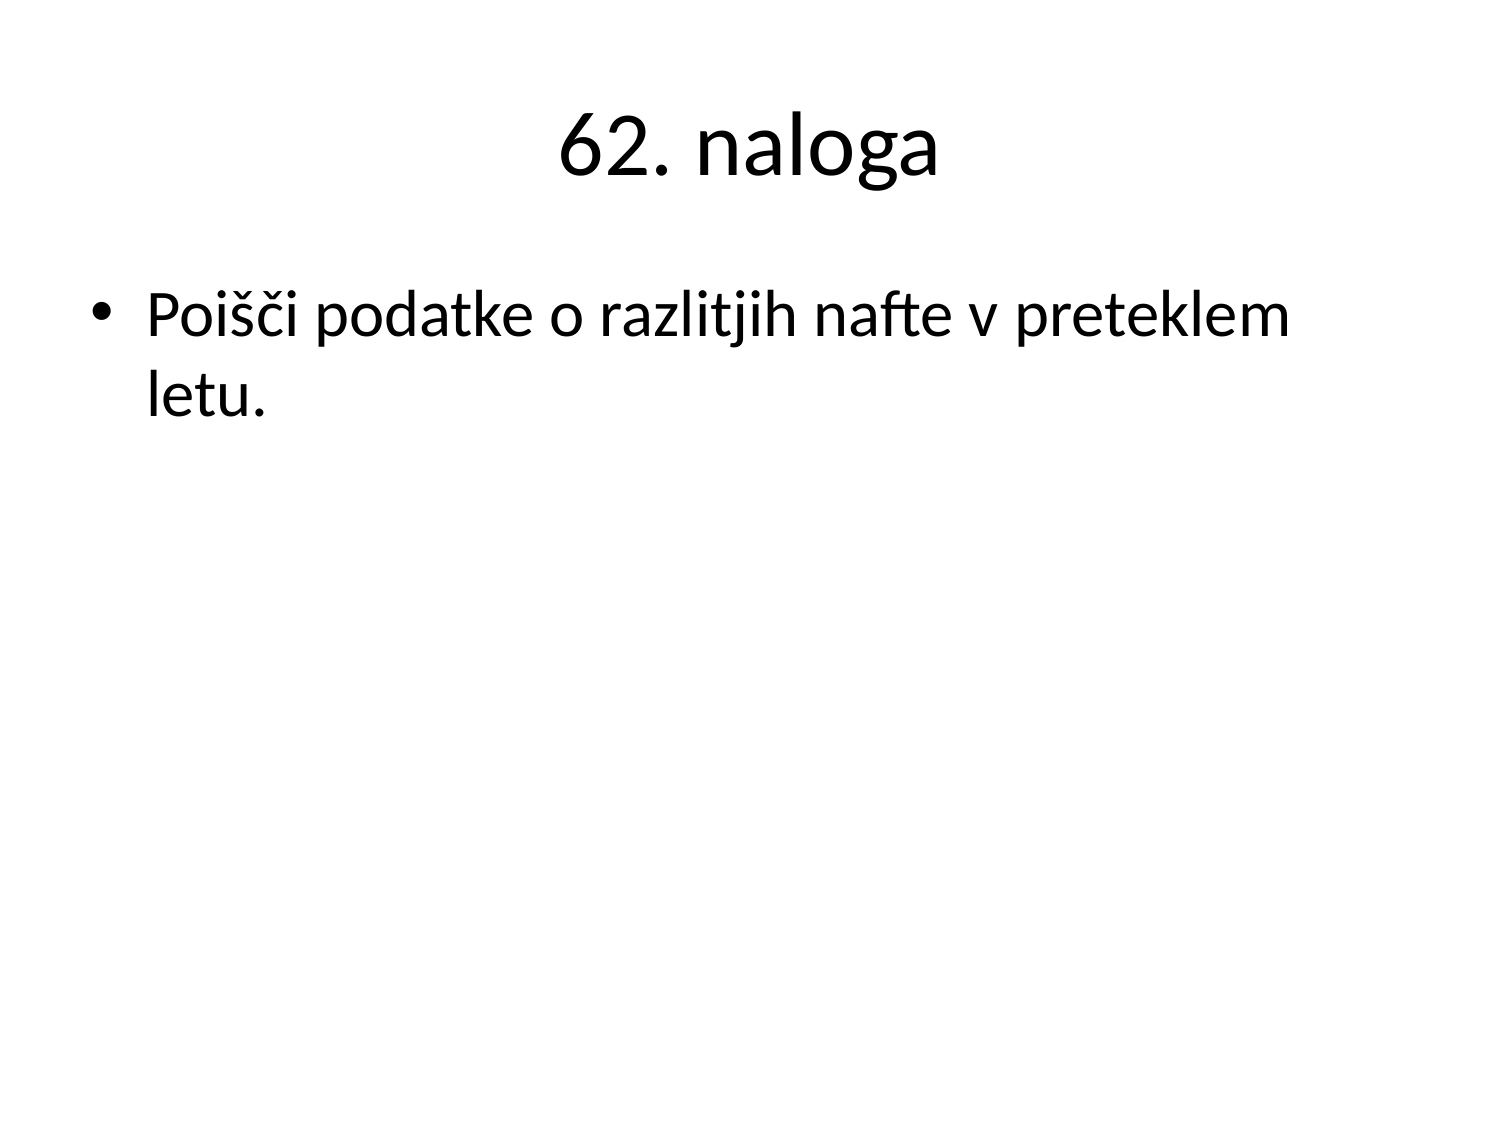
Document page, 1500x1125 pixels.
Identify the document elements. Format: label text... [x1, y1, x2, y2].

list Poišči podatke o razlitjih nafte v preteklem letu. [75, 262, 1425, 1005]
title 62. naloga [75, 45, 1425, 233]
